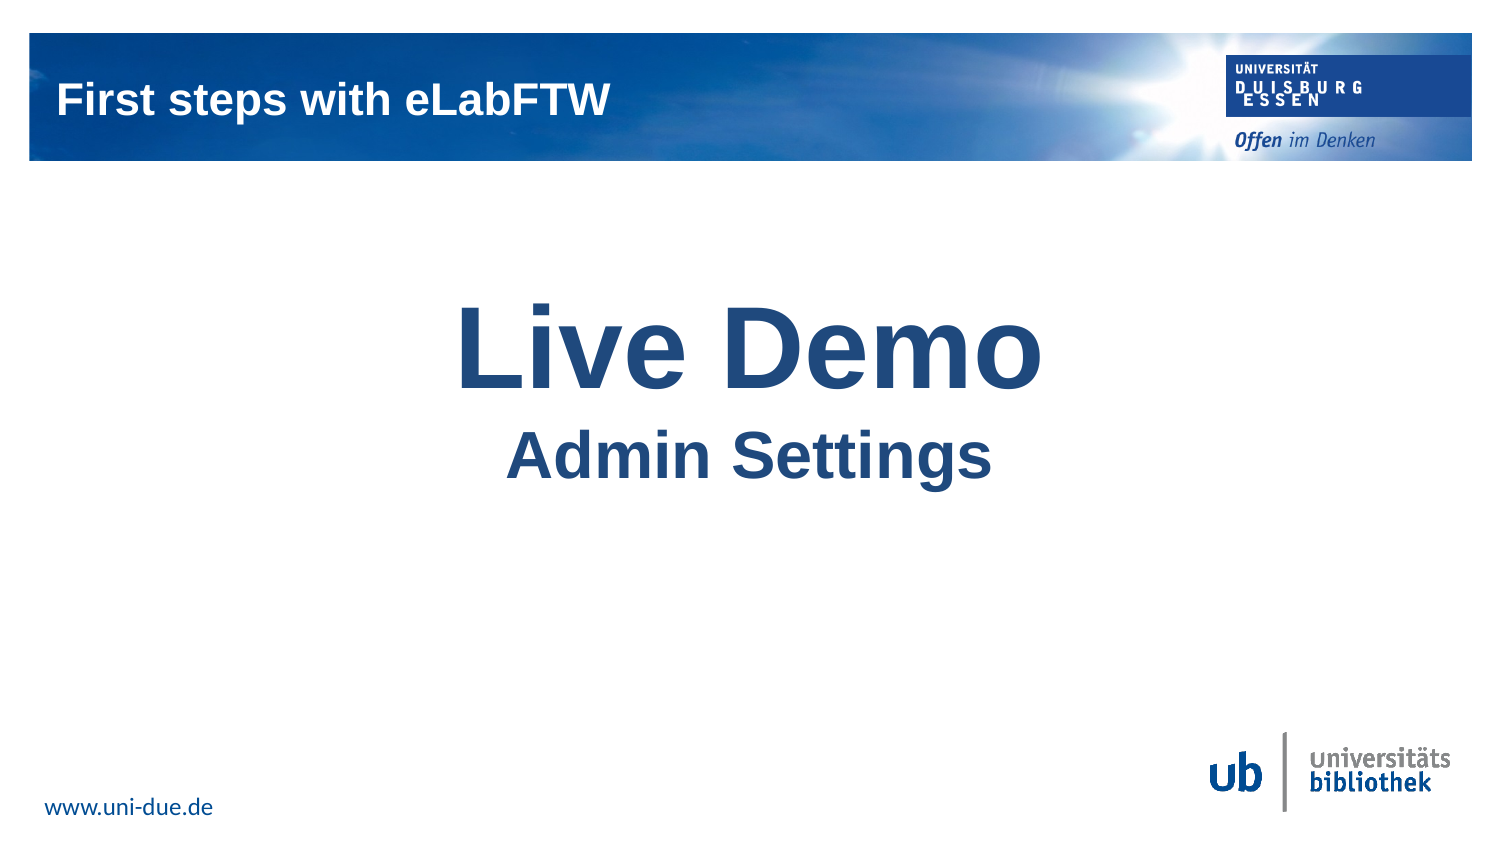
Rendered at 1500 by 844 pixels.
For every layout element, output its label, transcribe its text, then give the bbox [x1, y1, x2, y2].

picture [1210, 732, 1450, 812]
text_box Live Demo Admin Settings [367, 271, 1133, 573]
picture [29, 33, 1471, 161]
text_box First steps with eLabFTW [26, 43, 1161, 150]
text_box www.uni-due.de [29, 782, 263, 843]
